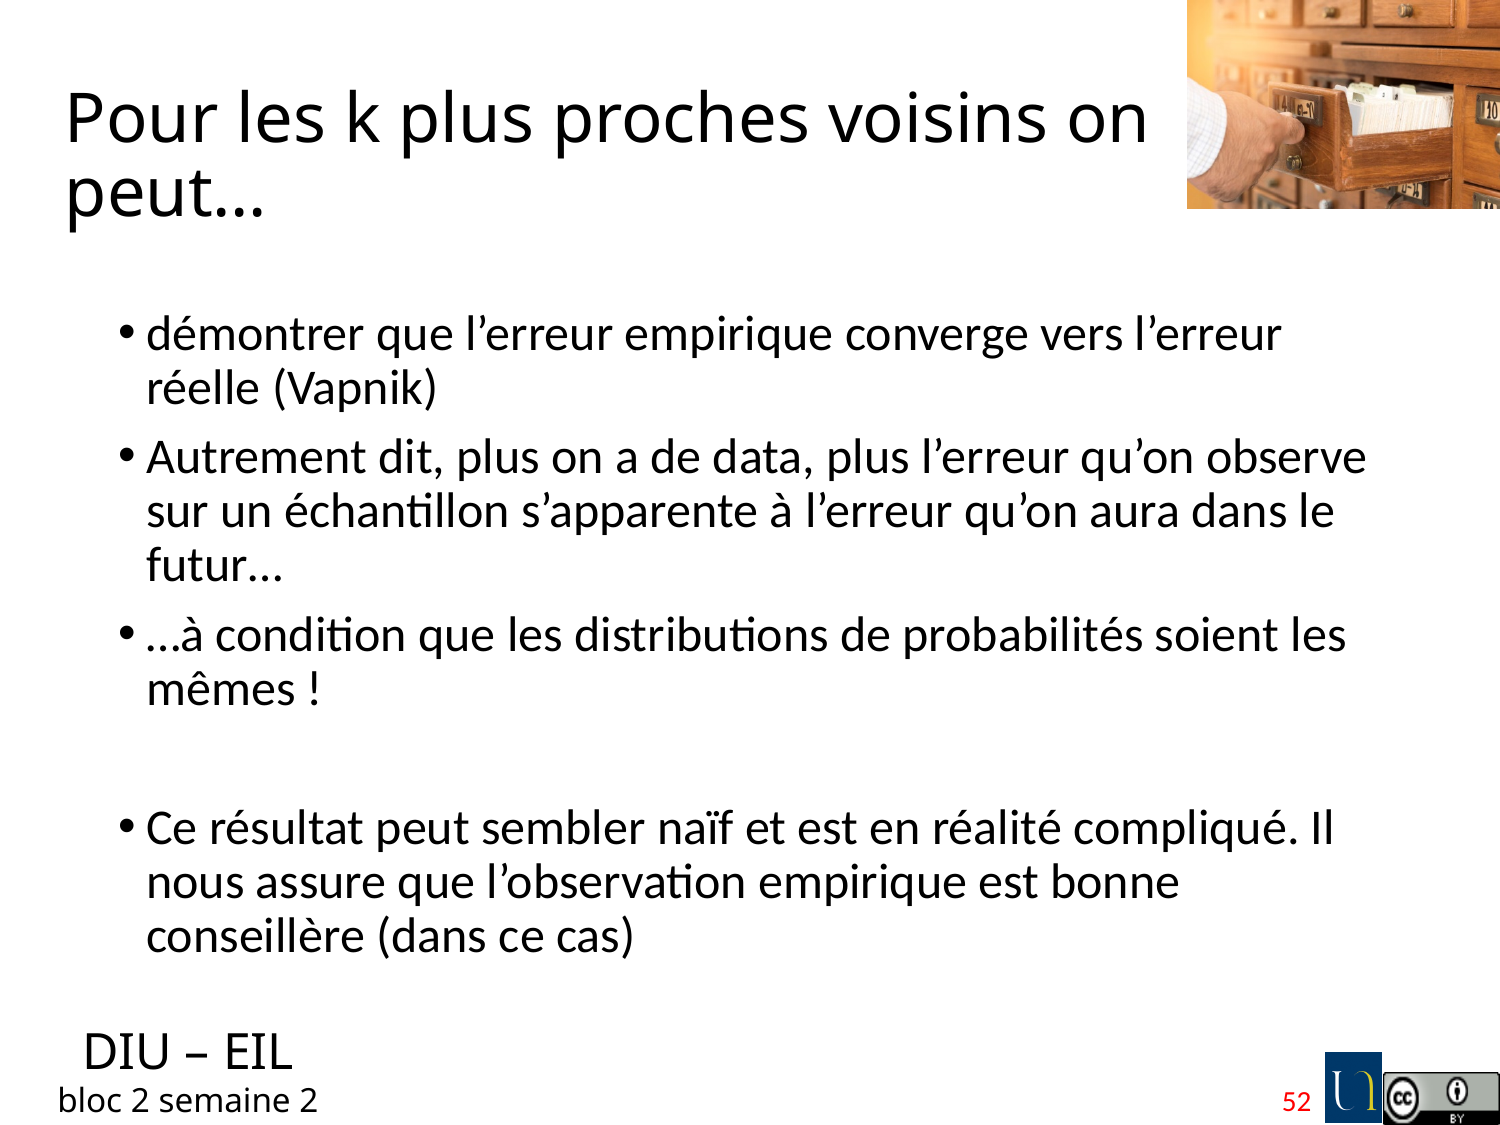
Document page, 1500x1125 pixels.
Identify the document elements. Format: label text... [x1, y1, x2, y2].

picture [1383, 1072, 1500, 1125]
slide_number <numéro> [1240, 1070, 1327, 1125]
picture [1187, 0, 1500, 209]
picture [1325, 1052, 1382, 1123]
list démontrer que l’erreur empirique converge vers l’erreur réelle (Vapnik) Autrement dit, plus on a de data, plus l’erreur qu’on observe sur un échantillon s’apparente à l’erreur qu’on aura dans le futur… …à condition que les distributions de probabilités soient les mêmes ! Ce résultat peut sembler naïf et est en réalité compliqué. Il nous assure que l’observation empirique est bonne conseillère (dans ce cas) [103, 299, 1397, 1014]
title Pour les k plus proches voisins on peut… [49, 48, 1344, 266]
